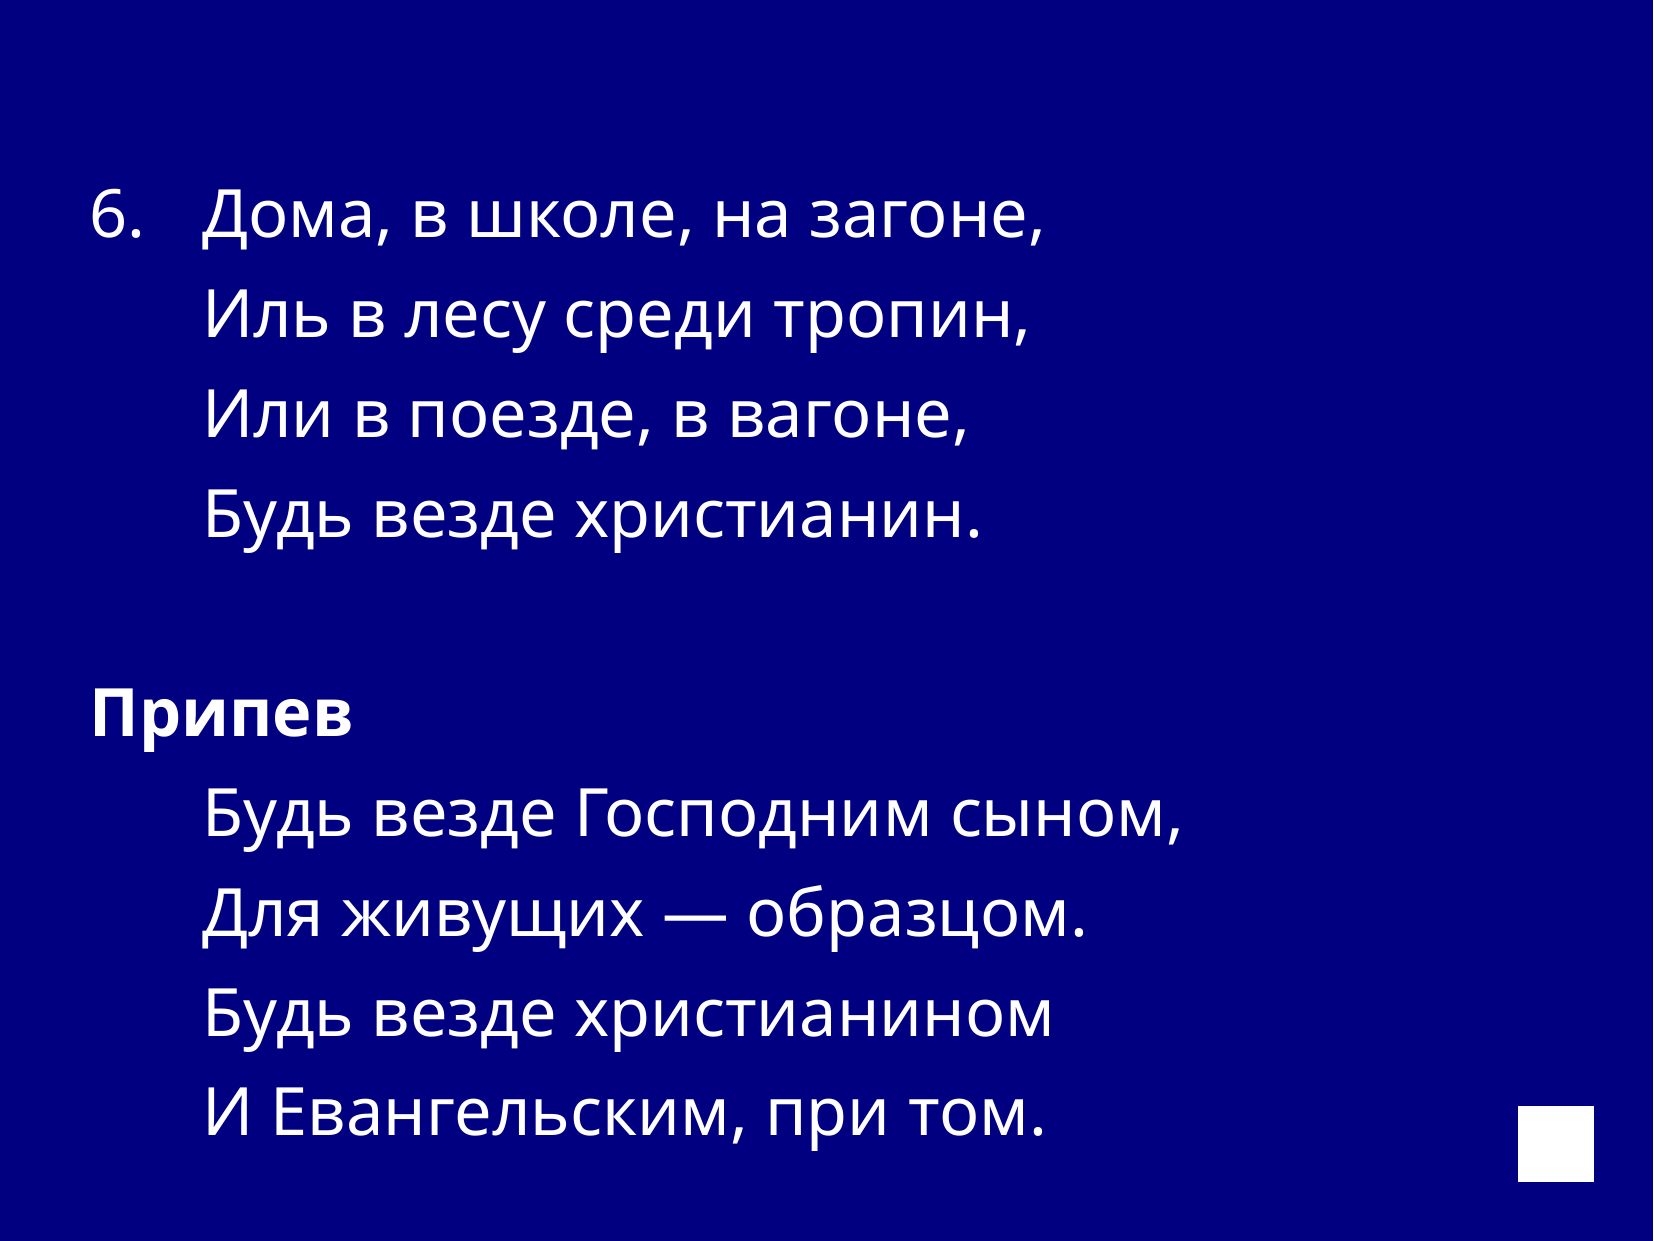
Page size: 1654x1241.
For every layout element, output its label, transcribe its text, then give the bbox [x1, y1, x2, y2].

text_box [1518, 1106, 1594, 1182]
text_box 6. Дома, в школе, на загоне, Иль в лесу среди тропин, Или в поезде, в вагоне, Будь везде христианин. Припев Будь везде Господним сыном, Для живущих — образцом. Будь везде христианином И Евангельским, при том. [75, 150, 1576, 1163]
